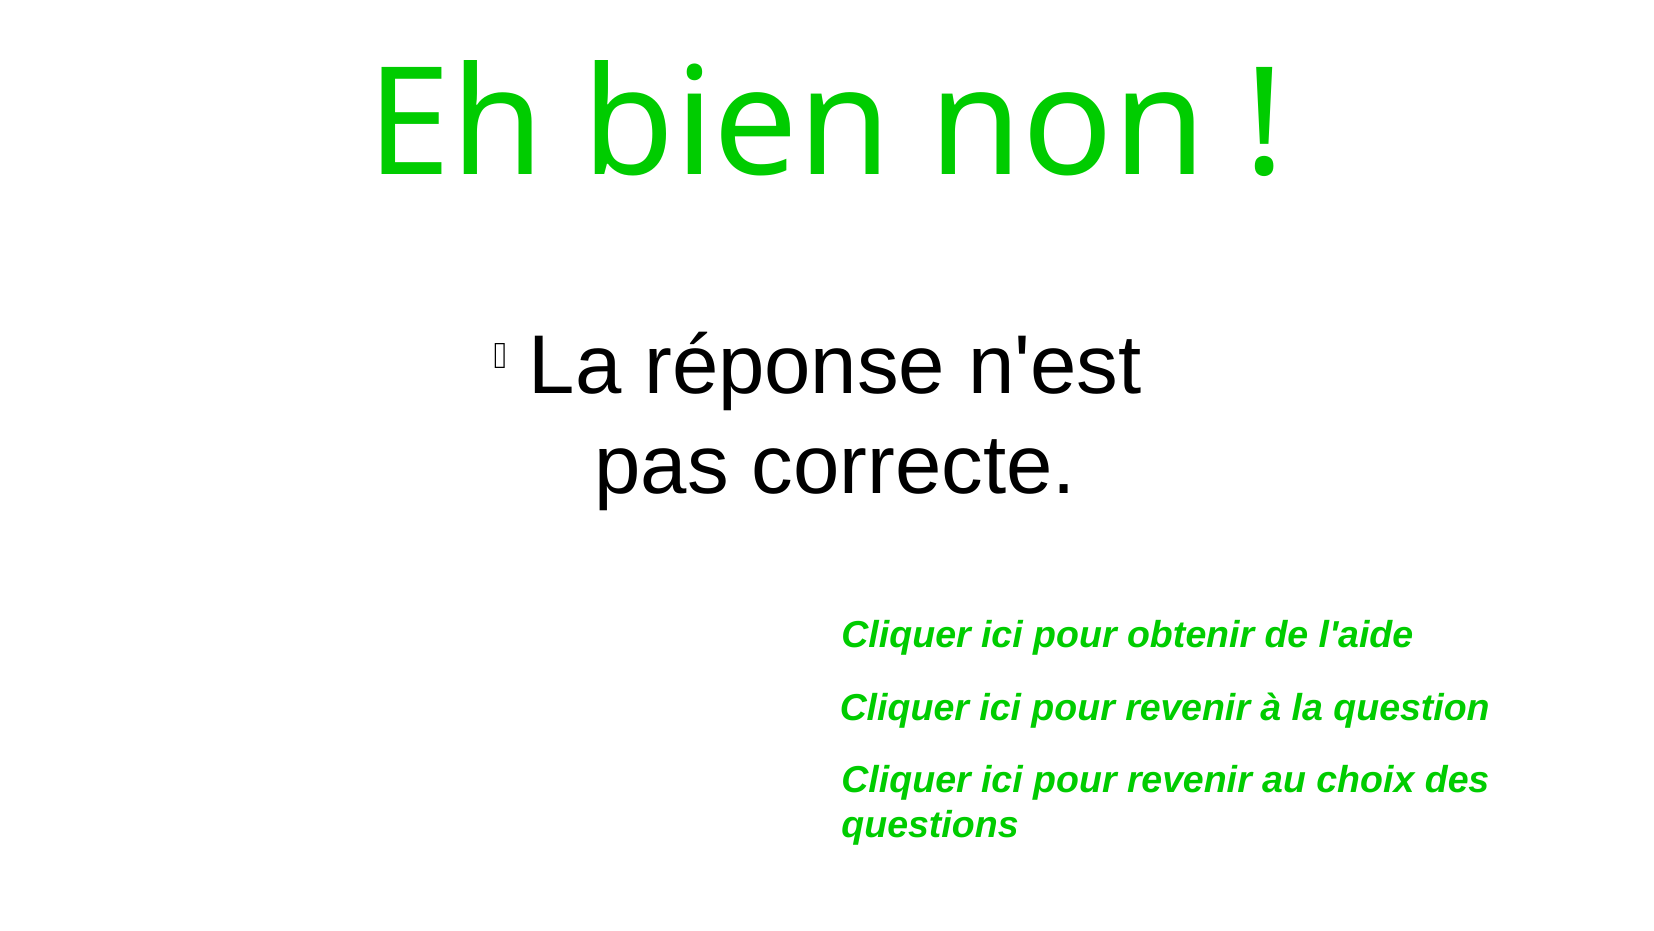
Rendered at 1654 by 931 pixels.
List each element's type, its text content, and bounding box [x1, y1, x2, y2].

text_box La réponse n'est pas correcte. [454, 309, 1181, 514]
text_box Cliquer ici pour revenir à la question [824, 675, 1522, 719]
text_box Eh bien non ! [82, 37, 1571, 193]
text_box Cliquer ici pour obtenir de l'aide [826, 602, 1524, 645]
text_box Cliquer ici pour revenir au choix des questions [826, 747, 1524, 822]
